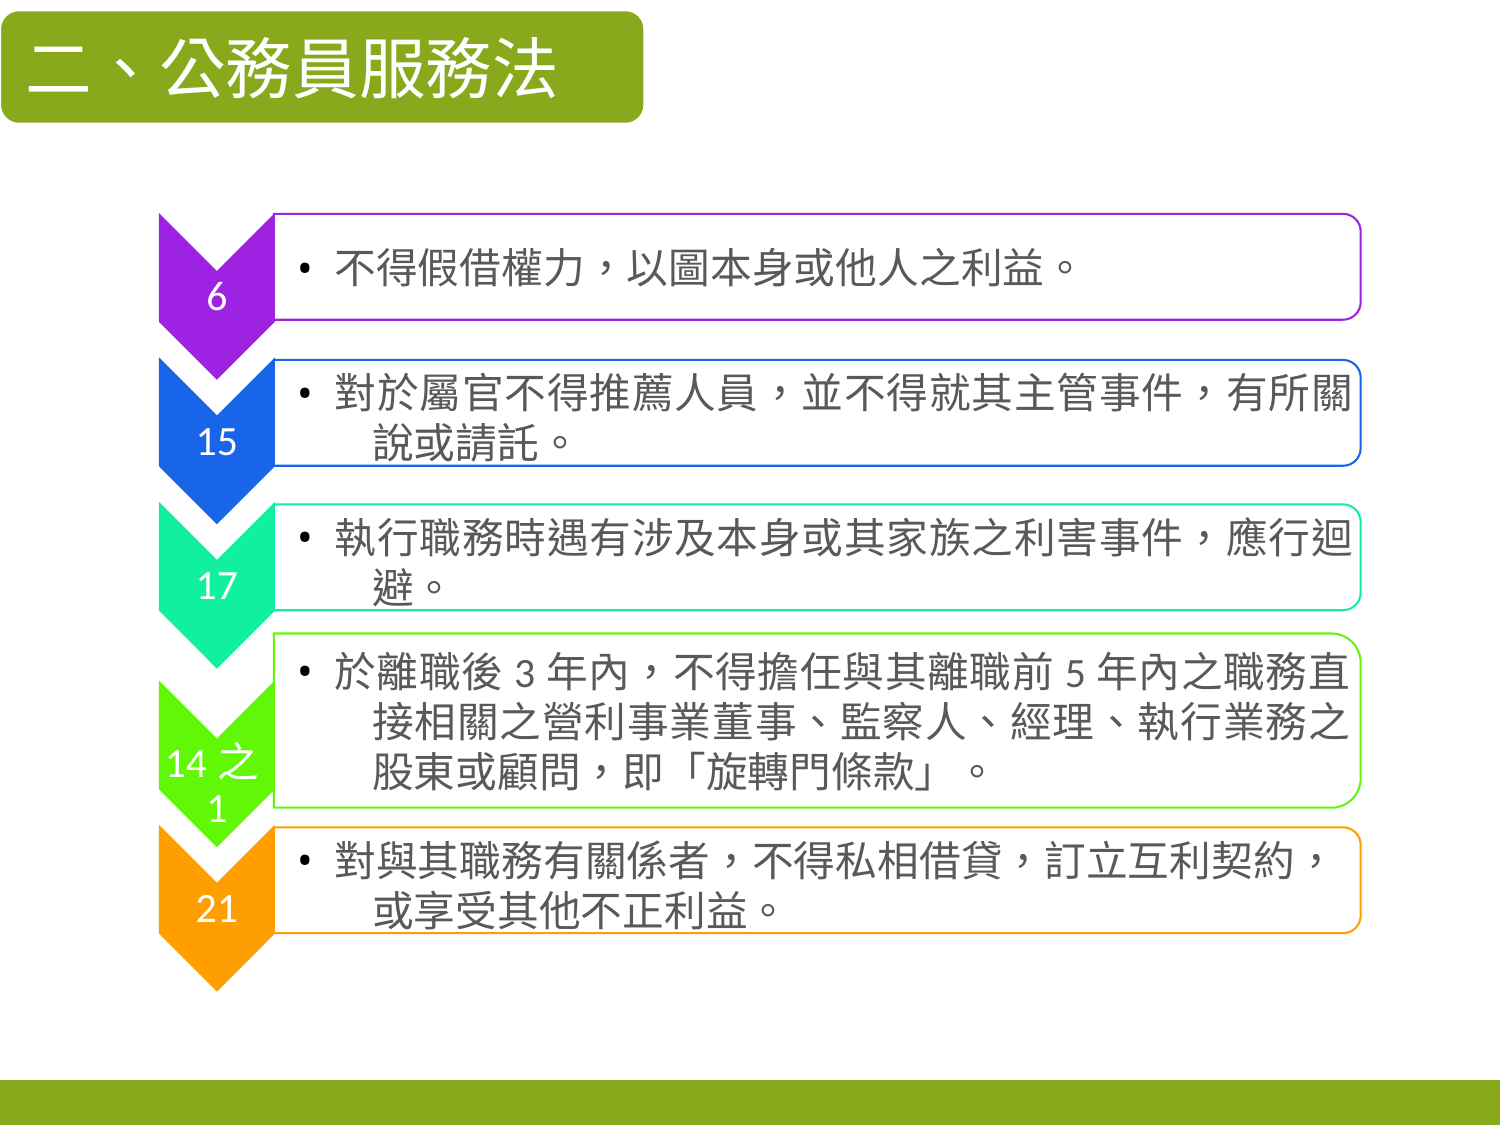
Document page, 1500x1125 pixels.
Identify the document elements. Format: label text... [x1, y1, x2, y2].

text_box 對於屬官不得推薦人員，並不得就其主管事件，有所關說或請託。 [273, 359, 1361, 466]
text_box 15 [159, 359, 274, 523]
text_box 14之1 [159, 682, 273, 846]
text_box 21 [159, 827, 274, 991]
text_box 二、公務員服務法 [0, 10, 645, 124]
text_box 不得假借權力，以圖本身或他人之利益。 [273, 213, 1361, 320]
text_box 17 [159, 504, 274, 668]
text_box 對與其職務有關係者，不得私相借貸，訂立互利契約，或享受其他不正利益。 [273, 827, 1361, 934]
text_box 於離職後3年內，不得擔任與其離職前5年內之職務直接相關之營利事業董事、監察人、經理、執行業務之股東或顧問，即「旋轉門條款」。 [273, 633, 1361, 808]
text_box 6 [159, 215, 274, 379]
text_box 執行職務時遇有涉及本身或其家族之利害事件，應行迴避。 [273, 504, 1361, 611]
